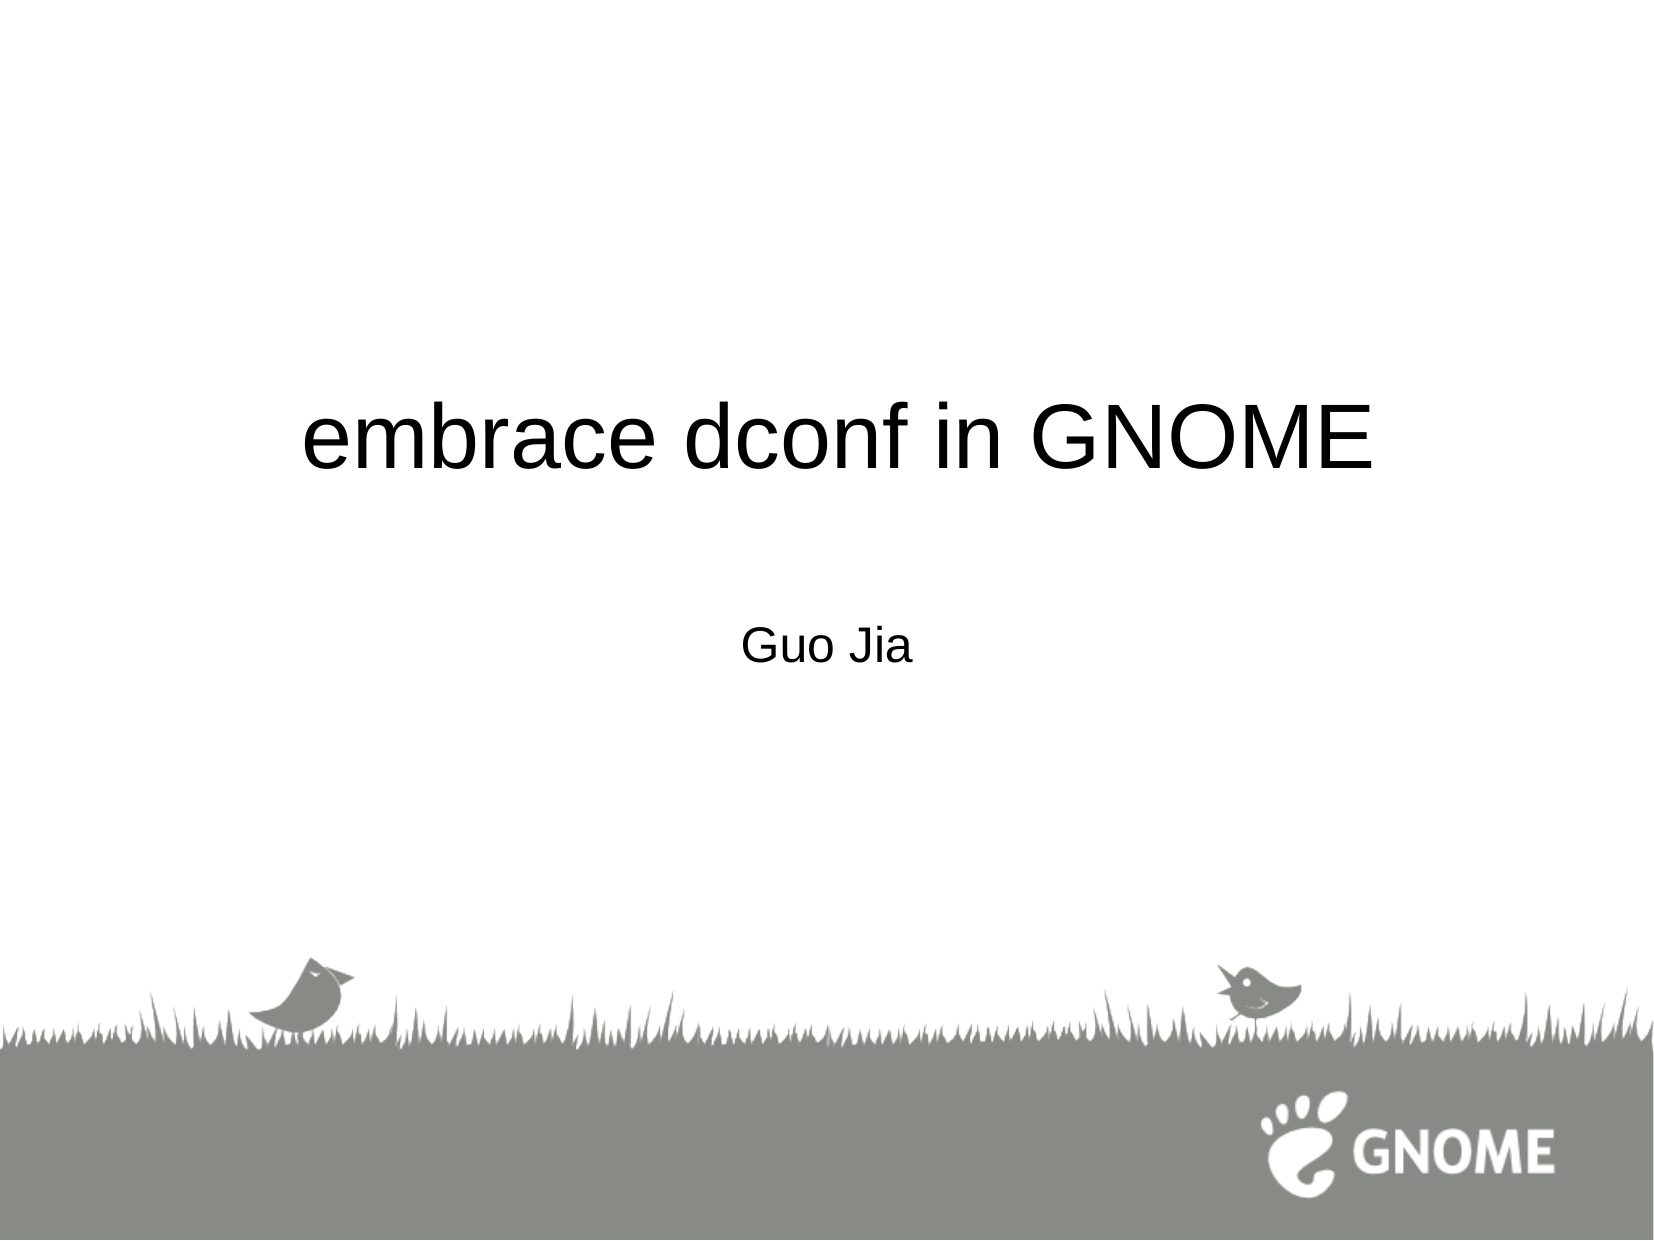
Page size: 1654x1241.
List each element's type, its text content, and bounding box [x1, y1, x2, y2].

subtitle embrace dconf in GNOME Guo Jia [82, 49, 1571, 1010]
picture [0, 0, 1654, 1241]
